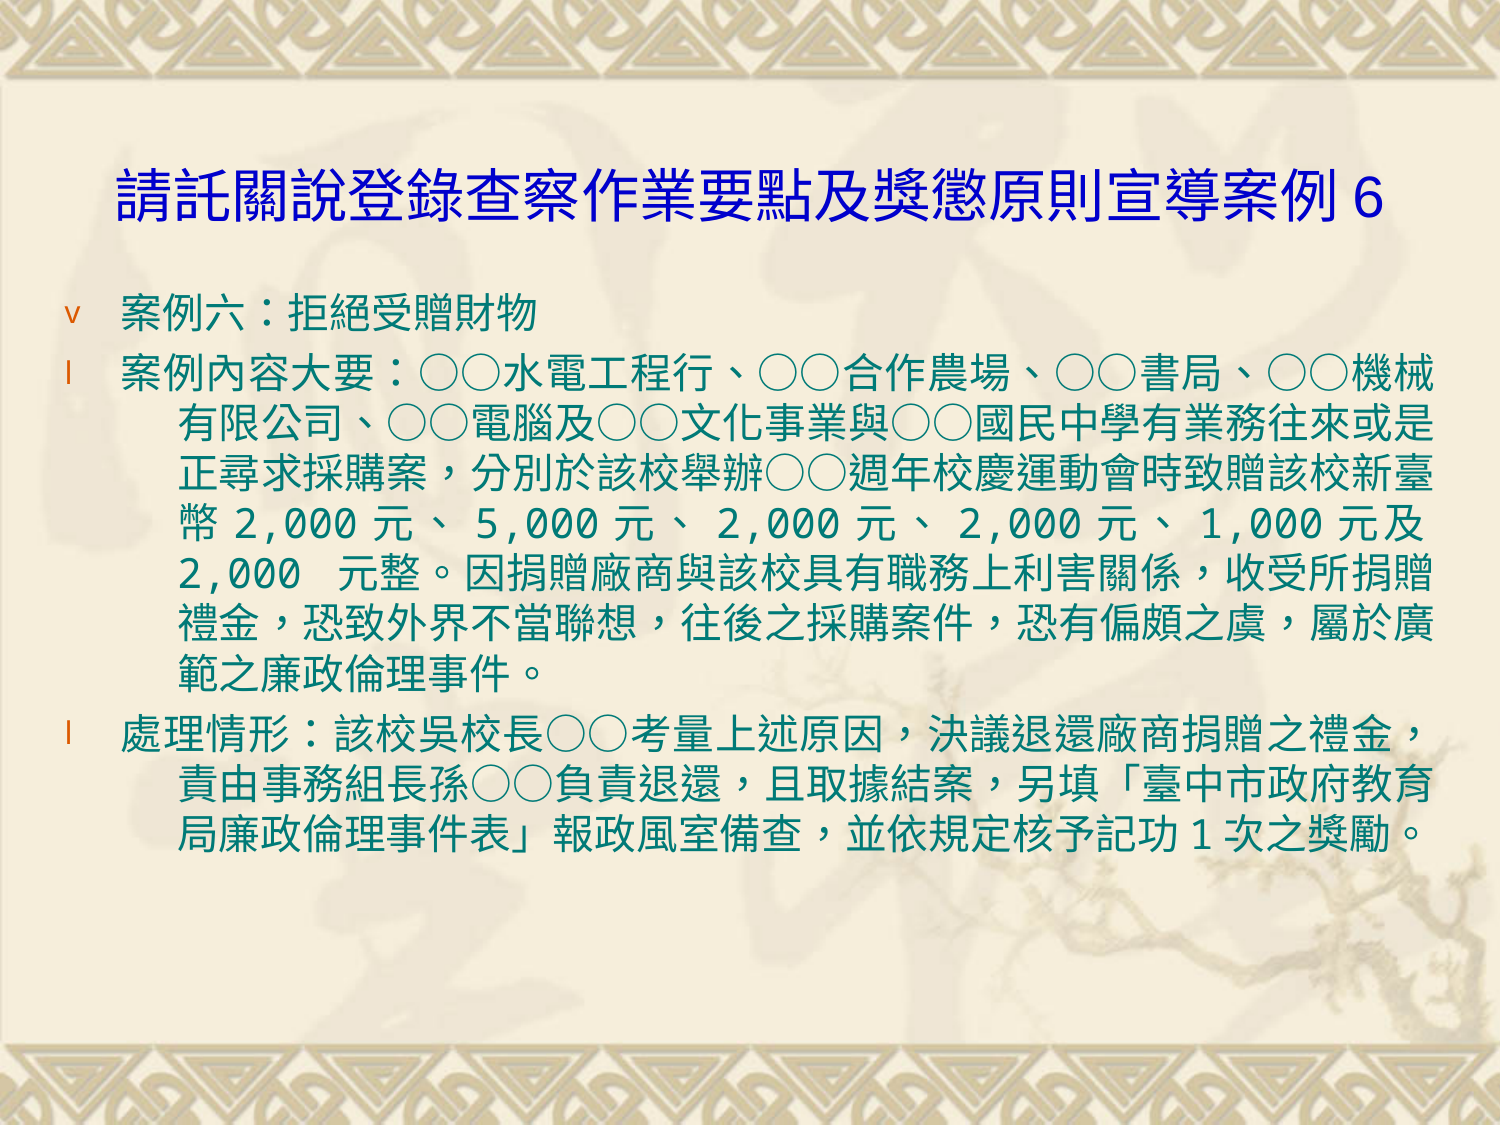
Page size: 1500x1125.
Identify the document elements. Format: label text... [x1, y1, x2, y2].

list 案例六：拒絕受贈財物 案例內容大要：○○水電工程行、○○合作農場、○○書局、○○機械有限公司、○○電腦及○○文化事業與○○國民中學有業務往來或是正尋求採購案，分別於該校舉辦○○週年校慶運動會時致贈該校新臺幣2,000元、5,000元、2,000元、2,000元、1,000元及2,000 元整。因捐贈廠商與該校具有職務上利害關係，收受所捐贈禮金，恐致外界不當聯想，往後之採購案件，恐有偏頗之虞，屬於廣範之廉政倫理事件。 處理情形：該校吳校長○○考量上述原因，決議退還廠商捐贈之禮金，責由事務組長孫○○負責退還，且取據結案，另填「臺中市政府教育局廉政倫理事件表」報政風室備查，並依規定核予記功1次之獎勵。 [49, 278, 1451, 1001]
title 請託關說登錄查察作業要點及獎懲原則宣導案例6 [49, 99, 1451, 278]
